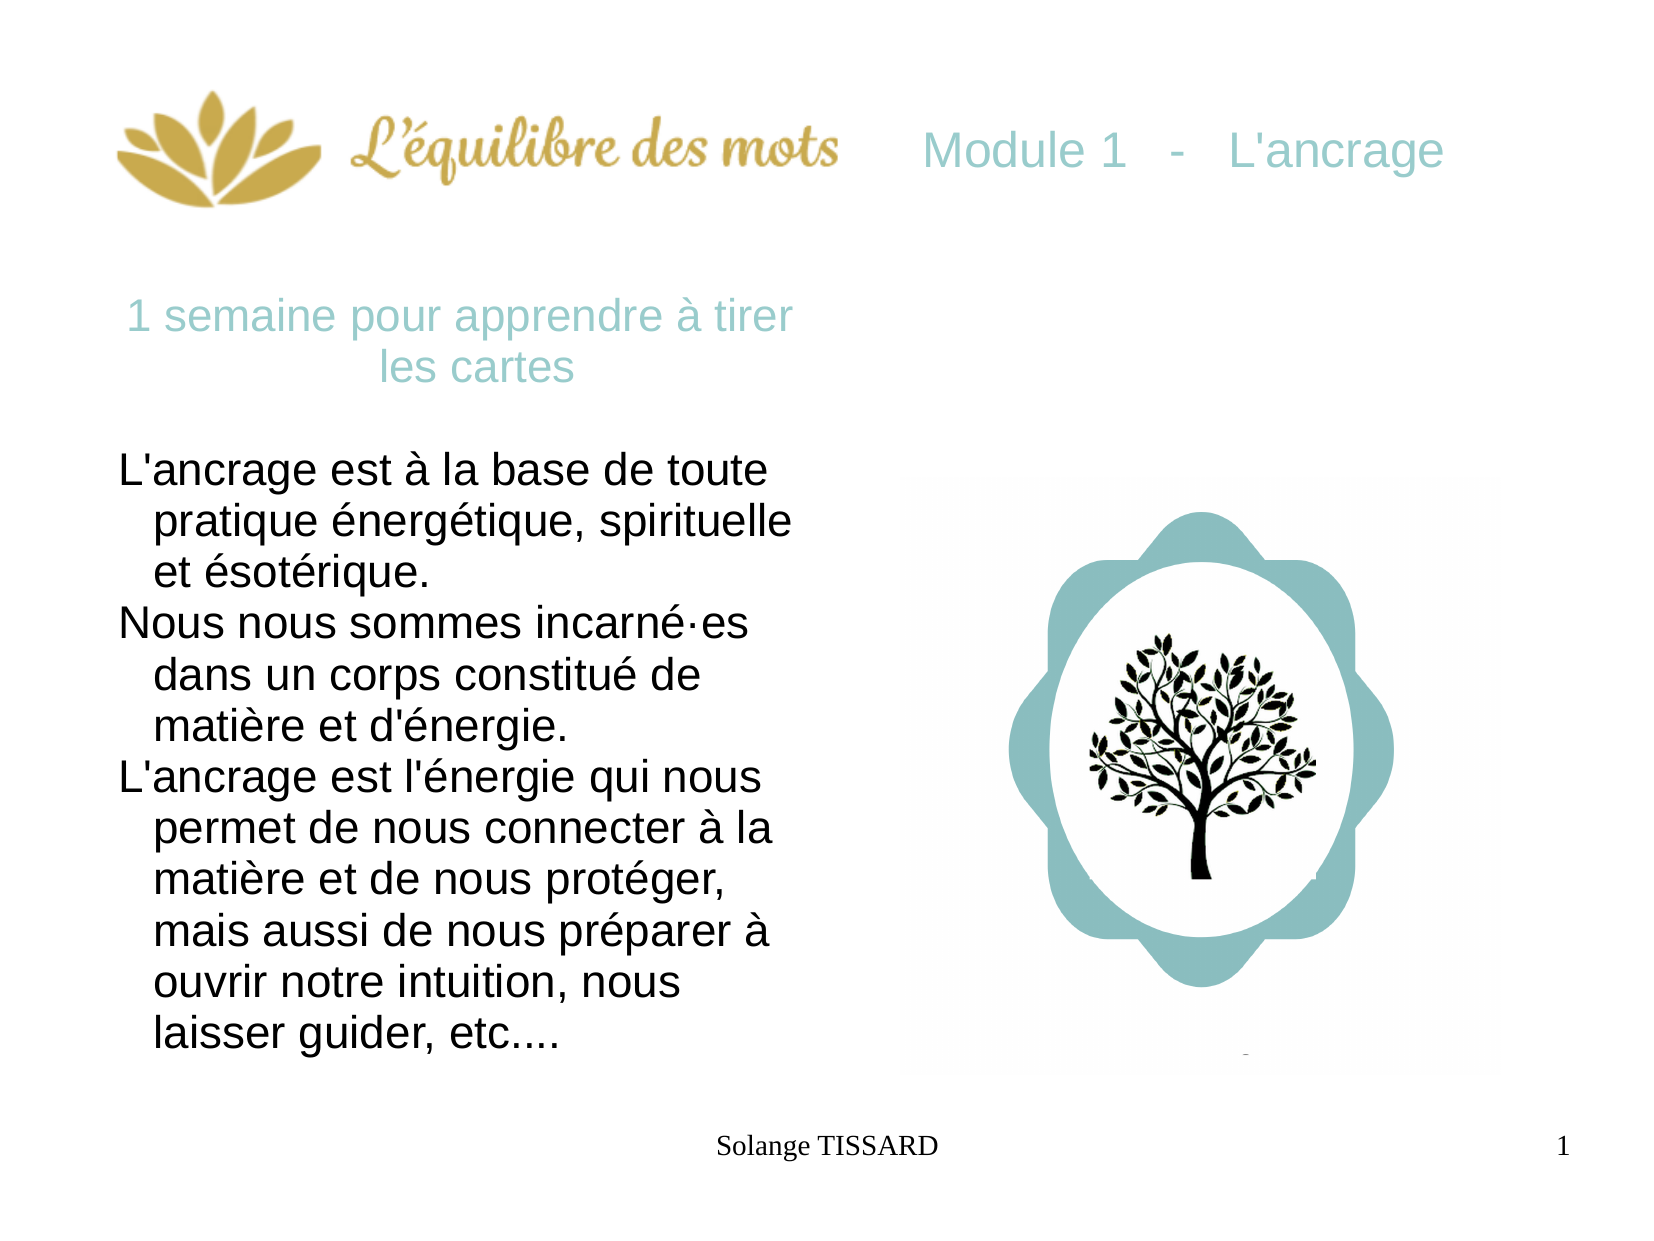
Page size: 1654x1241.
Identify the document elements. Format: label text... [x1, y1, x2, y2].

picture [85, 82, 863, 225]
subtitle 1 semaine pour apprendre à tirer les cartes L'ancrage est à la base de toute pratique énergétique, spirituelle et ésotérique. Nous nous sommes incarné·es dans un corps constitué de matière et d'énergie. L'ancrage est l'énergie qui nous permet de nous connecter à la matière et de nous protéger, mais aussi de nous préparer à ouvrir notre intuition, nous laisser guider, etc.... [118, 283, 802, 1065]
picture [900, 477, 1501, 1075]
title Module 1 - L'ancrage [779, 46, 1534, 254]
